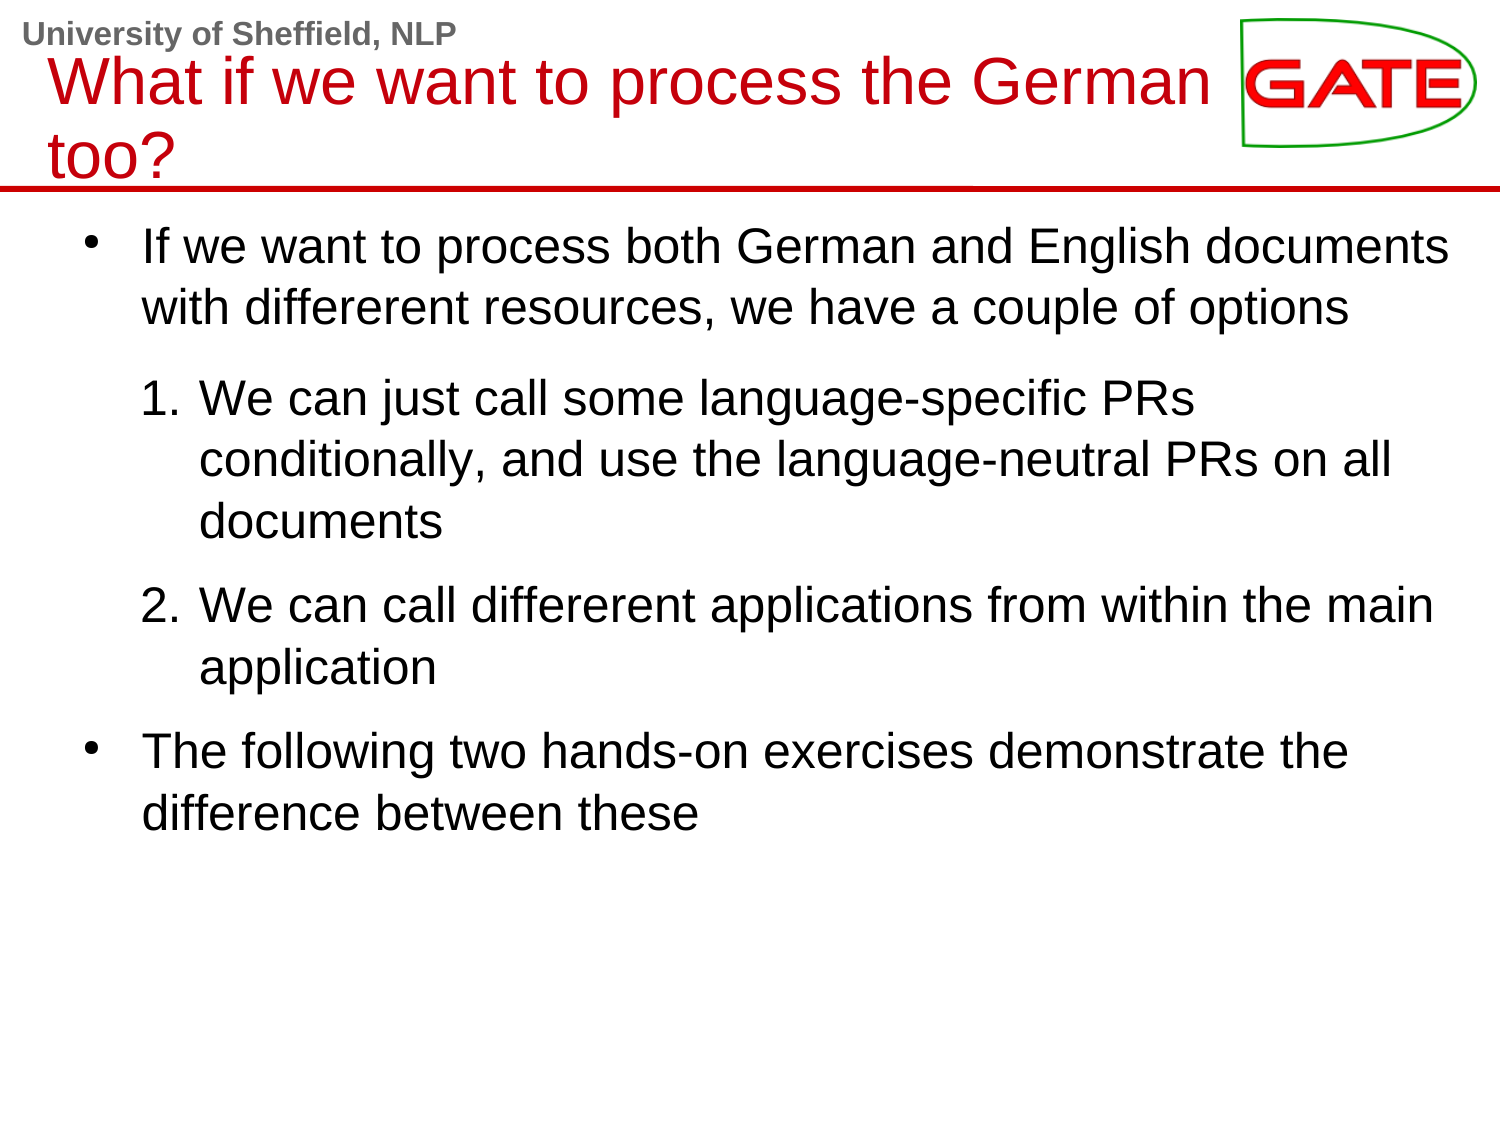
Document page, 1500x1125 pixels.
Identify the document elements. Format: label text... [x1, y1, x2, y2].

picture [1240, 18, 1477, 148]
title What if we want to process the German too? [47, 44, 1241, 194]
list If we want to process both German and English documents with differerent resources, we have a couple of options We can just call some language-specific PRs conditionally, and use the language-neutral PRs on all documents We can call differerent applications from within the main application The following two hands-on exercises demonstrate the difference between these [82, 212, 1465, 1063]
